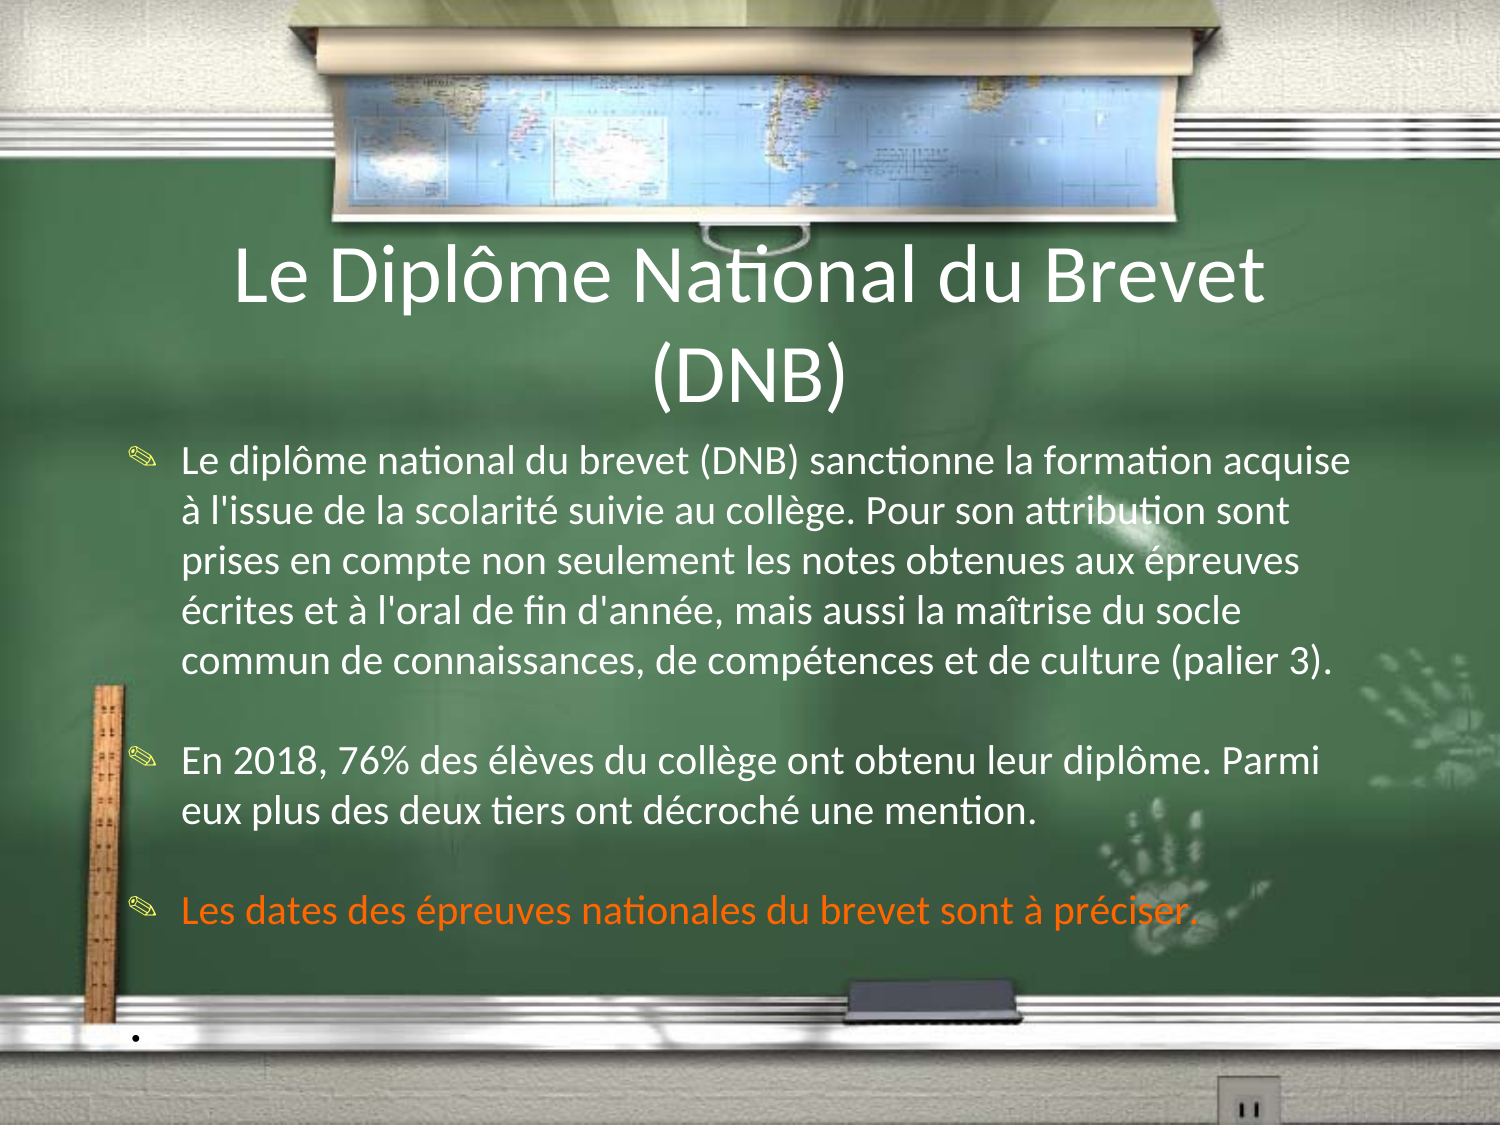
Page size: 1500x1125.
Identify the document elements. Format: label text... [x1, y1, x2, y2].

picture [0, 0, 1500, 1125]
text_box Le Diplôme National du Brevet (DNB) [112, 224, 1388, 413]
text_box Le diplôme national du brevet (DNB) sanctionne la formation acquise à l'issue de la scolarité suivie au collège. Pour son attribution sont prises en compte non seulement les notes obtenues aux épreuves écrites et à l'oral de fin d'année, mais aussi la maîtrise du socle commun de connaissances, de compétences et de culture (palier 3). En 2018, 76% des élèves du collège ont obtenu leur diplôme. Parmi eux plus des deux tiers ont décroché une mention. Les dates des épreuves nationales du brevet sont à préciser. . [112, 425, 1388, 1001]
